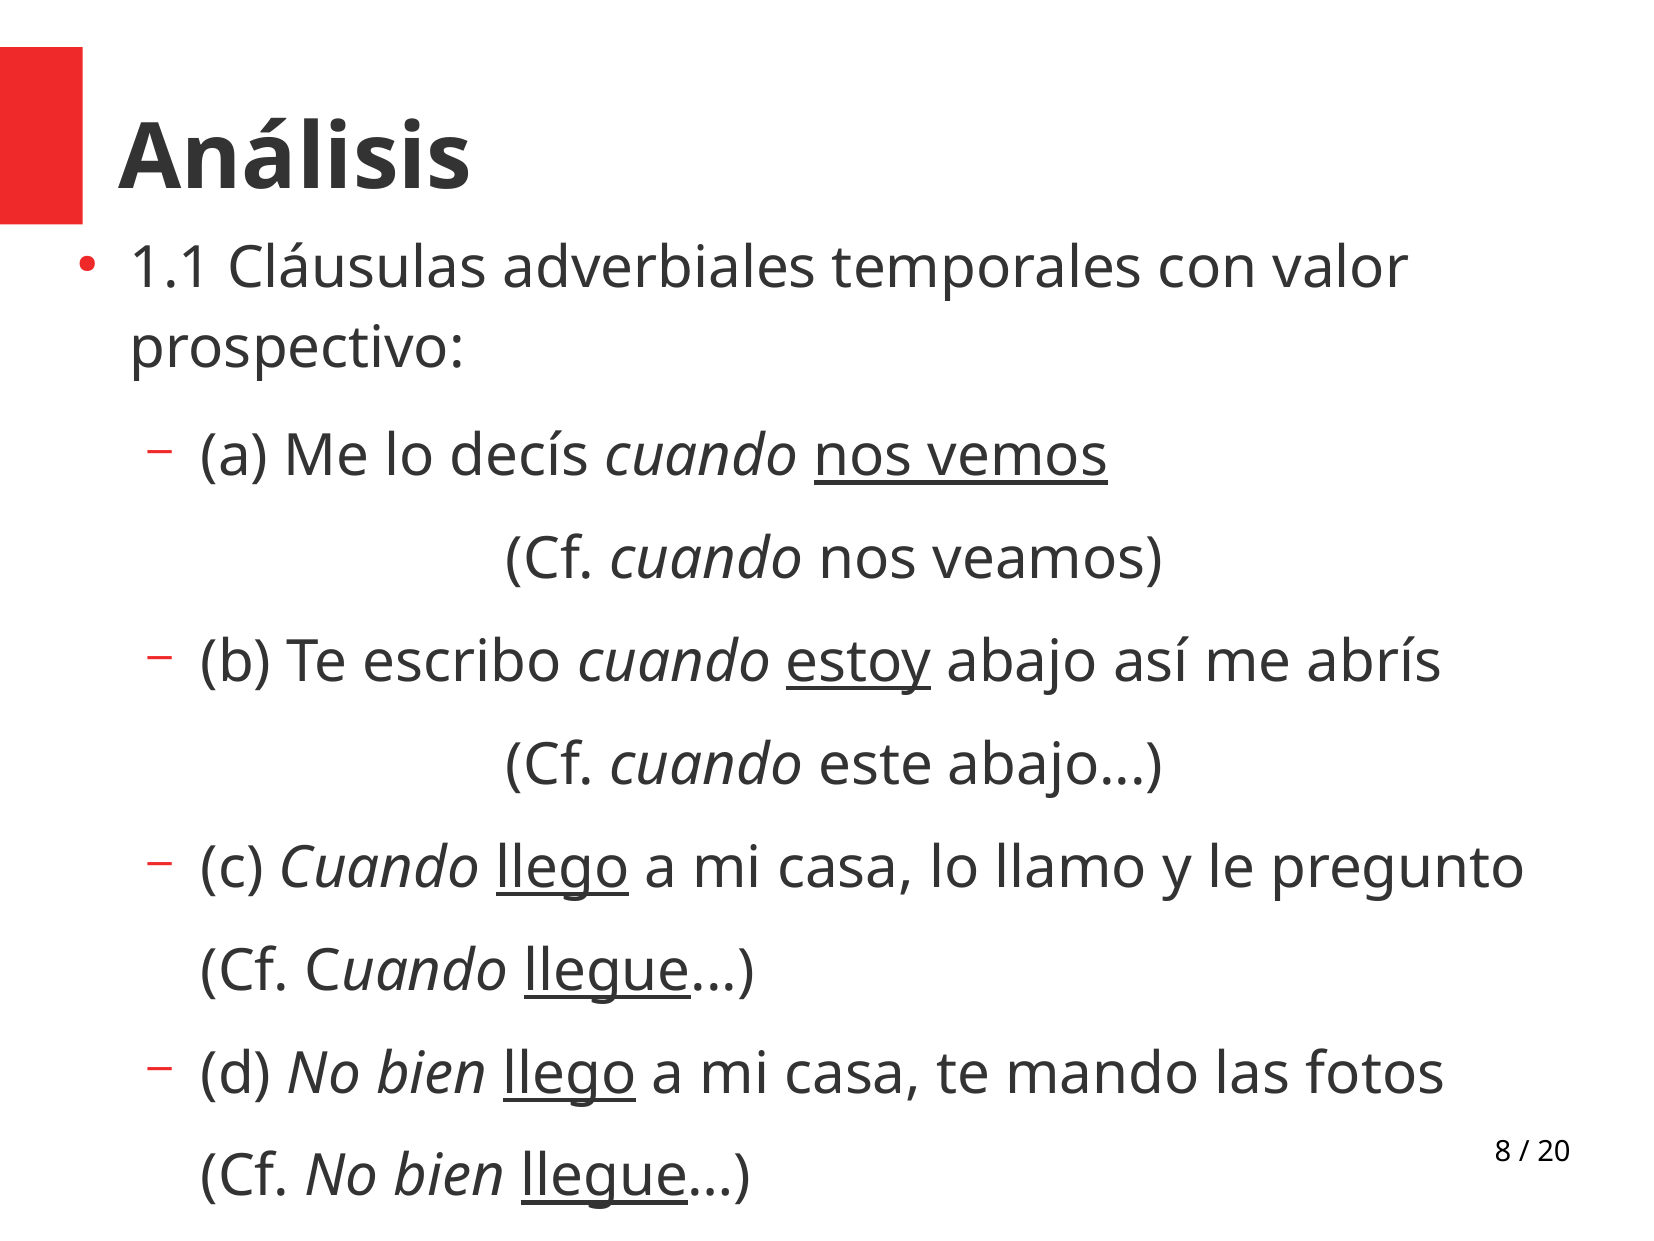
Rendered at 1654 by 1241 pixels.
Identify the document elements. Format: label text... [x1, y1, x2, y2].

list 1.1 Cláusulas adverbiales temporales con valor prospectivo: (a) Me lo decís cuando nos vemos (Cf. cuando nos veamos) (b) Te escribo cuando estoy abajo así me abrís (Cf. cuando este abajo...) (c) Cuando llego a mi casa, lo llamo y le pregunto (Cf. Cuando llegue...) (d) No bien llego a mi casa, te mando las fotos (Cf. No bien llegue…) [59, 225, 1548, 945]
title Análisis [118, 49, 1571, 257]
